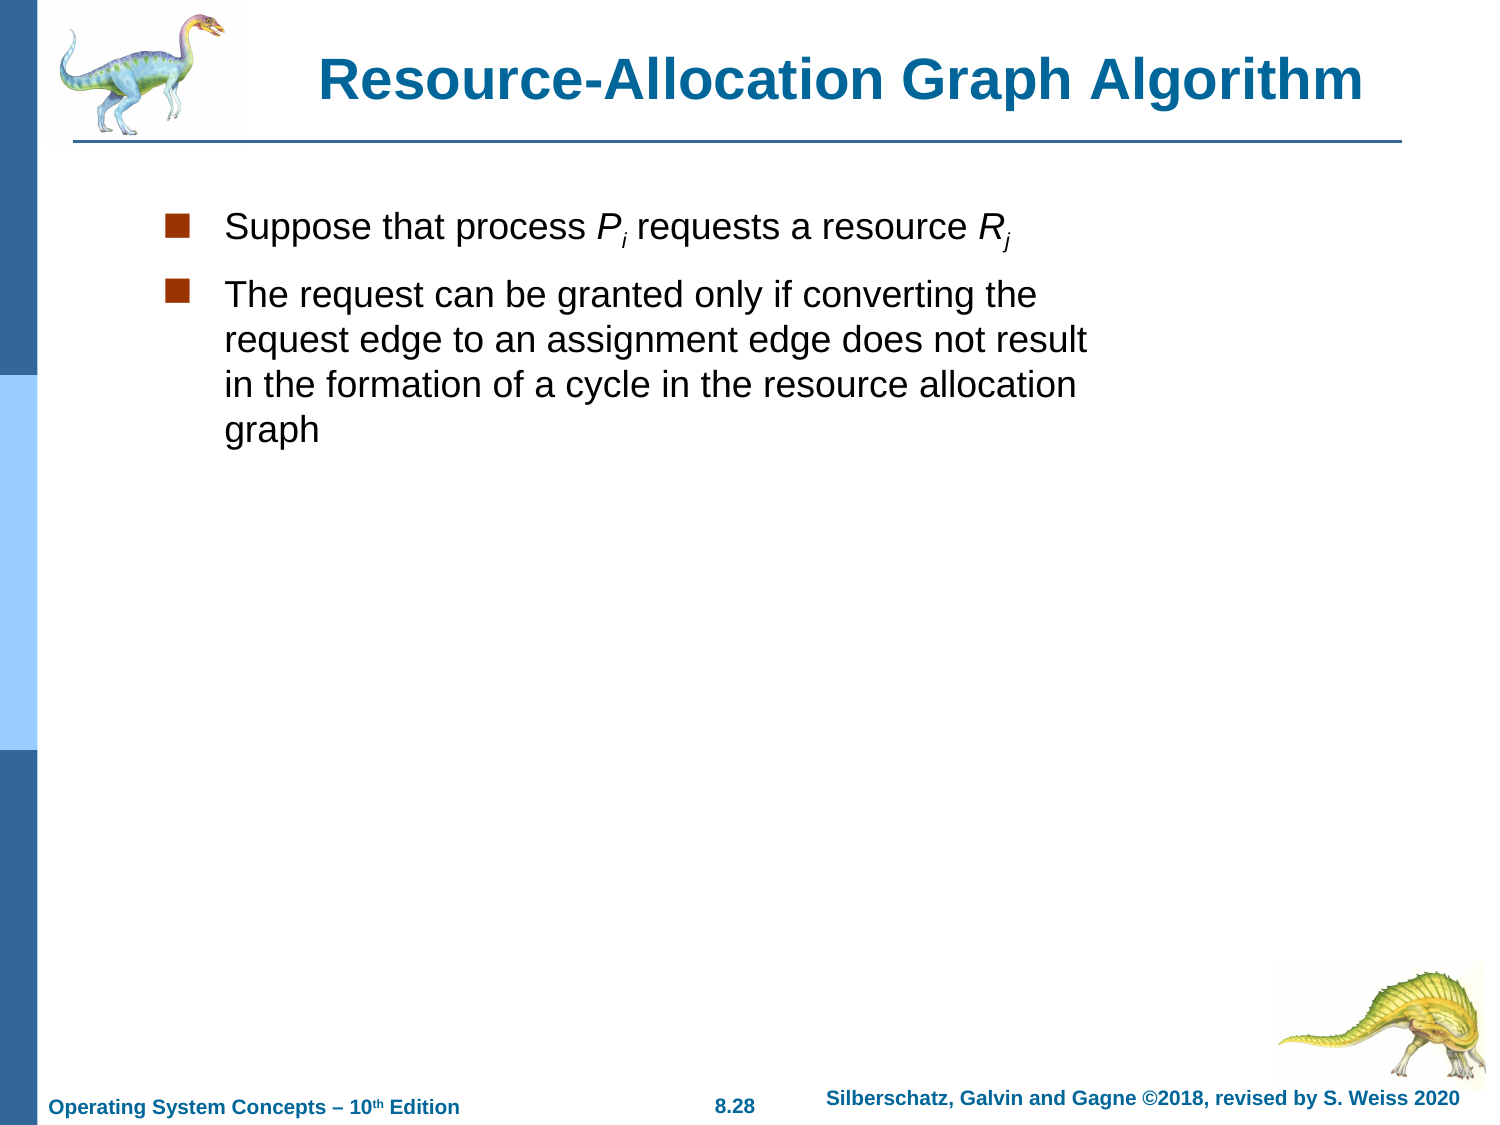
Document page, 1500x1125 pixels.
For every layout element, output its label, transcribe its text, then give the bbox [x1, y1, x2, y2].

list Suppose that process Pi requests a resource Rj The request can be granted only if converting the request edge to an assignment edge does not result in the formation of a cycle in the resource allocation graph [153, 194, 1132, 901]
title Resource-Allocation Graph Algorithm [213, 24, 1470, 120]
picture [1275, 959, 1486, 1095]
picture [46, 0, 243, 149]
